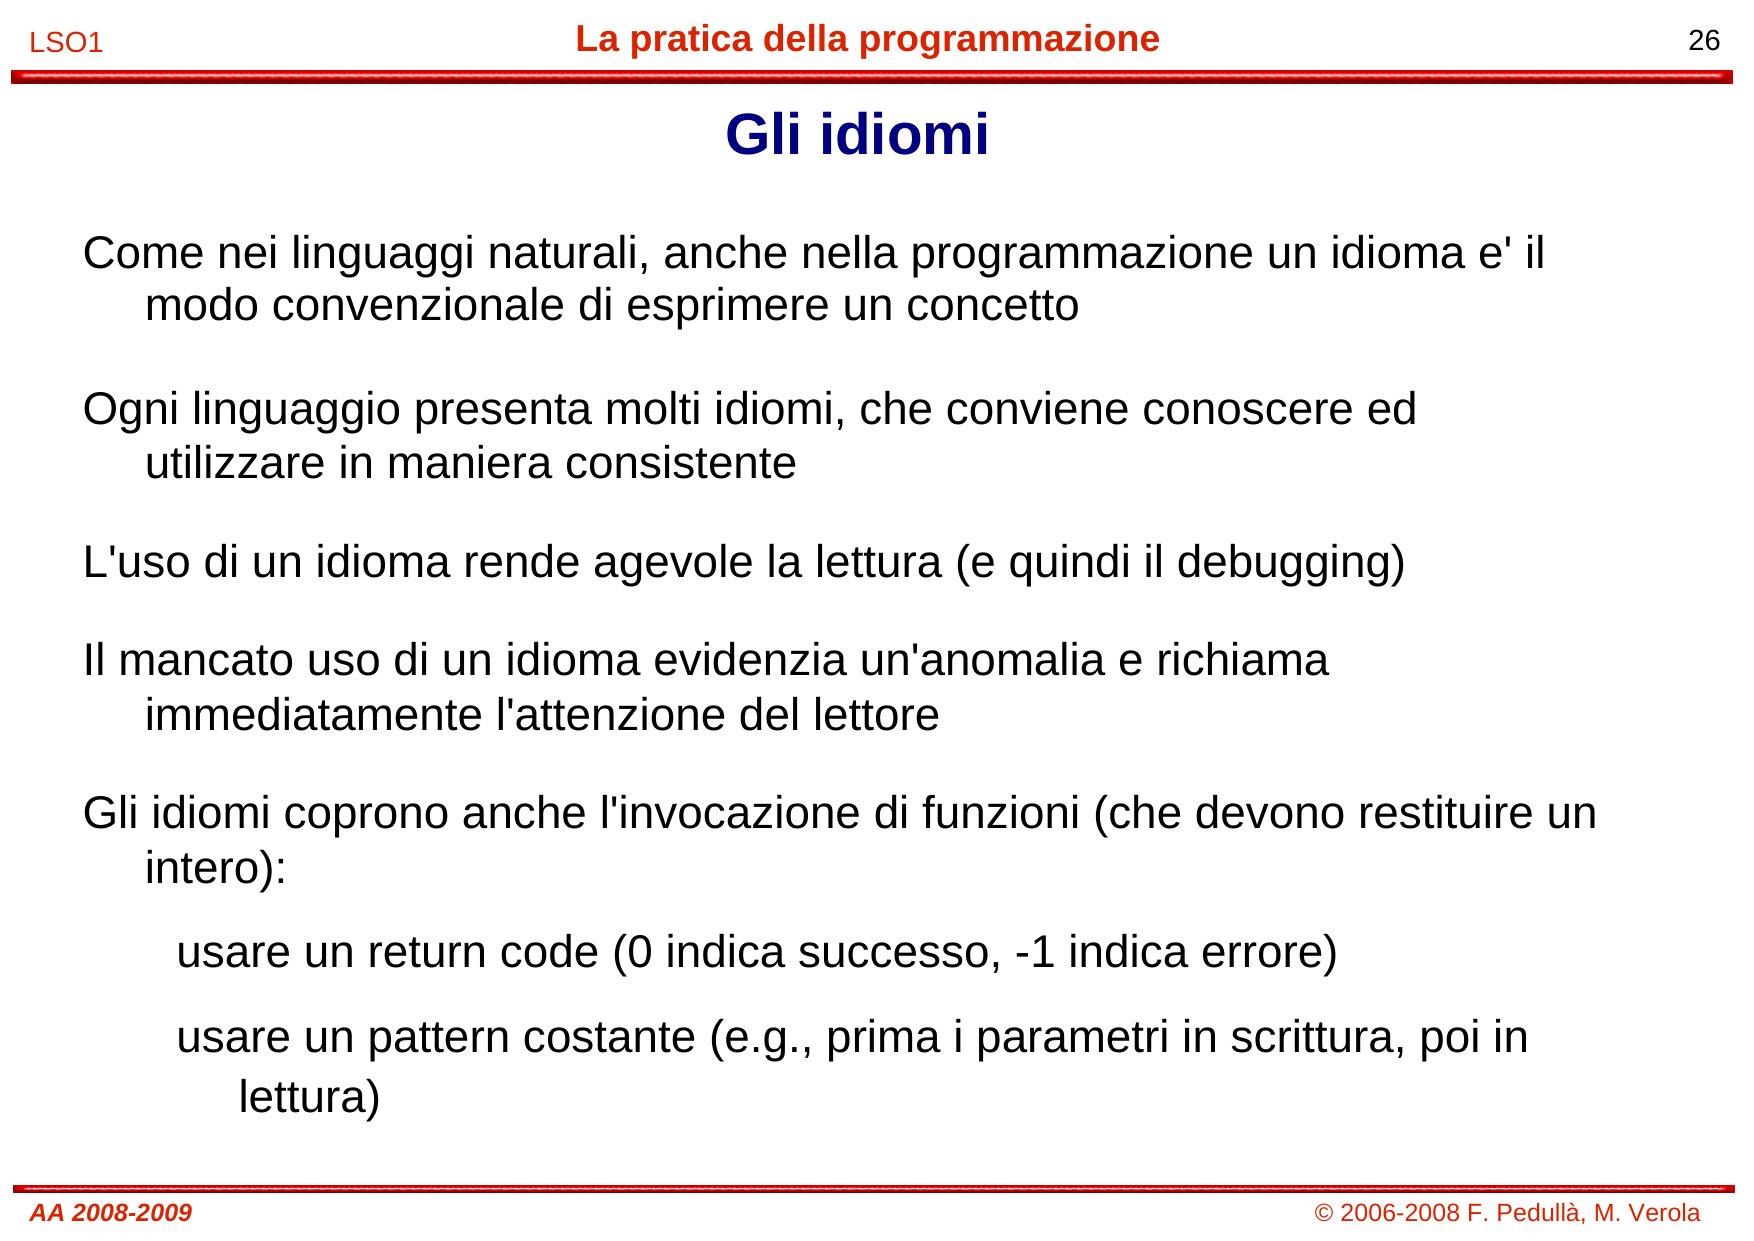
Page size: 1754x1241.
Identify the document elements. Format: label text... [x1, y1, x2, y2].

list Come nei linguaggi naturali, anche nella programmazione un idioma e' il modo convenzionale di esprimere un concetto Ogni linguaggio presenta molti idiomi, che conviene conoscere ed utilizzare in maniera consistente L'uso di un idioma rende agevole la lettura (e quindi il debugging) Il mancato uso di un idioma evidenzia un'anomalia e richiama immediatamente l'attenzione del lettore Gli idiomi coprono anche l'invocazione di funzioni (che devono restituire un intero): usare un return code (0 indica successo, -1 indica errore) usare un pattern costante (e.g., prima i parametri in scrittura, poi in lettura) [82, 227, 1605, 1122]
picture [13, 1185, 1735, 1193]
text_box Gli idiomi [386, 98, 1330, 187]
picture [11, 70, 1733, 84]
